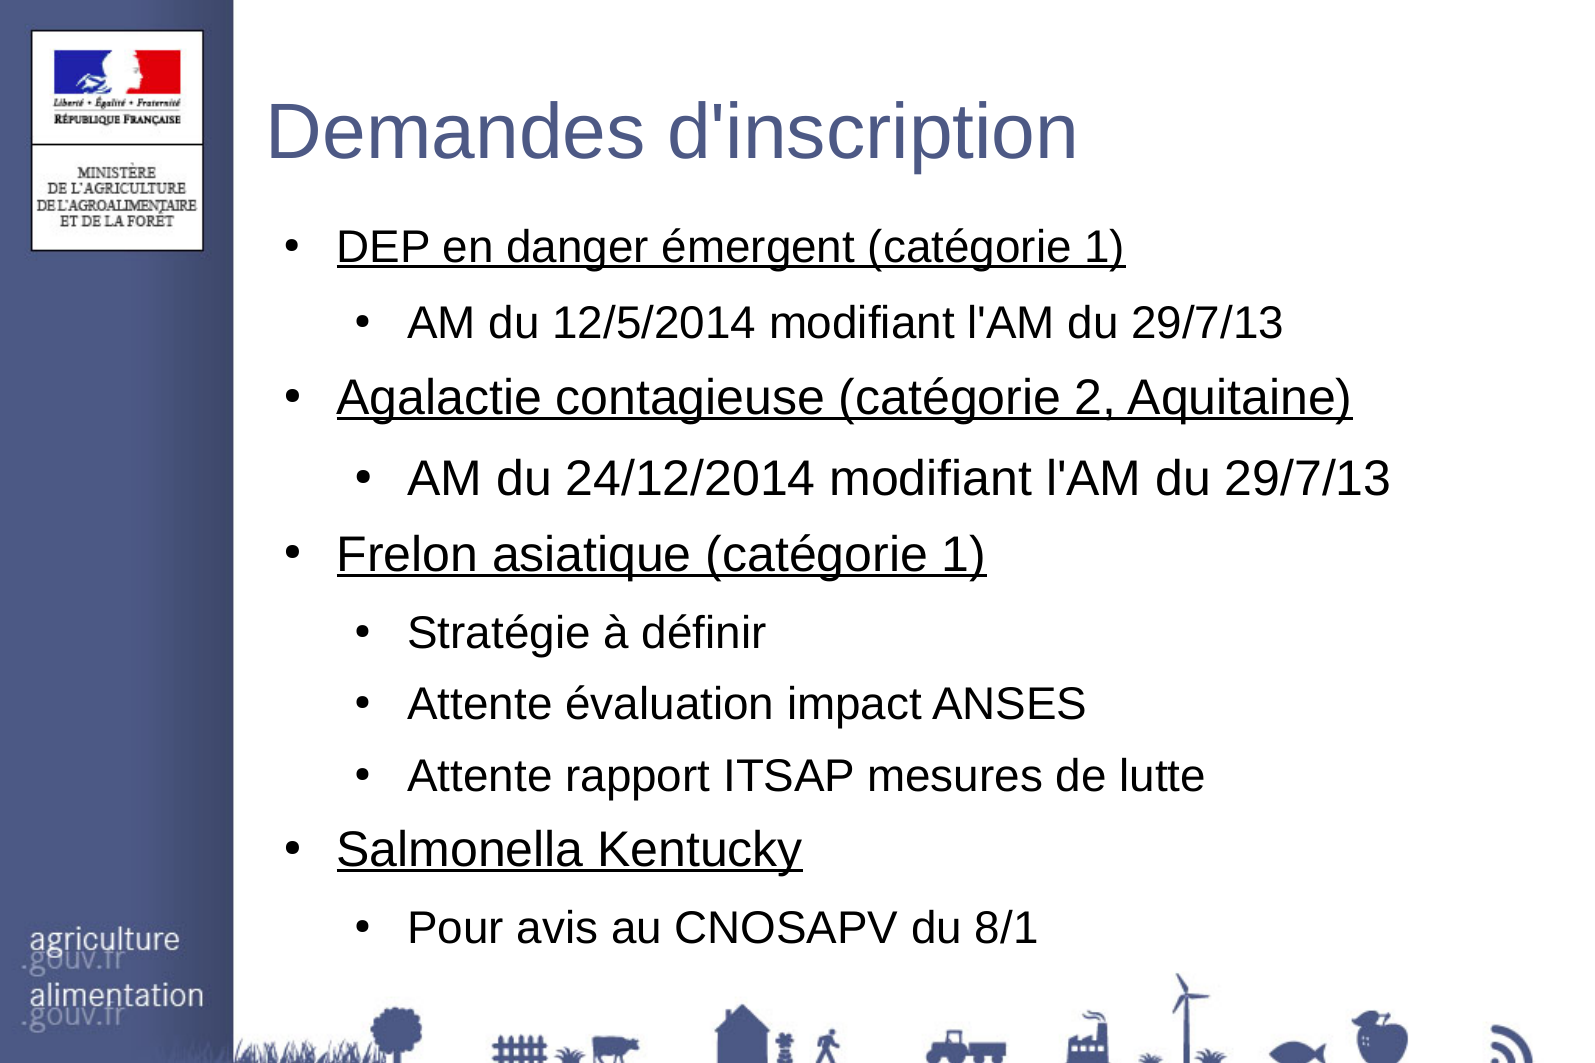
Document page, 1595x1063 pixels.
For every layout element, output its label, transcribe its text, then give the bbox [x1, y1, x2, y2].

list DEP en danger émergent (catégorie 1) AM du 12/5/2014 modifiant l'AM du 29/7/13 Agalactie contagieuse (catégorie 2, Aquitaine) AM du 24/12/2014 modifiant l'AM du 29/7/13 Frelon asiatique (catégorie 1) Stratégie à définir Attente évaluation impact ANSES Attente rapport ITSAP mesures de lutte Salmonella Kentucky Pour avis au CNOSAPV du 8/1 [265, 220, 1536, 953]
picture [0, 0, 1595, 1063]
title Demandes d'inscription [265, 42, 1536, 220]
